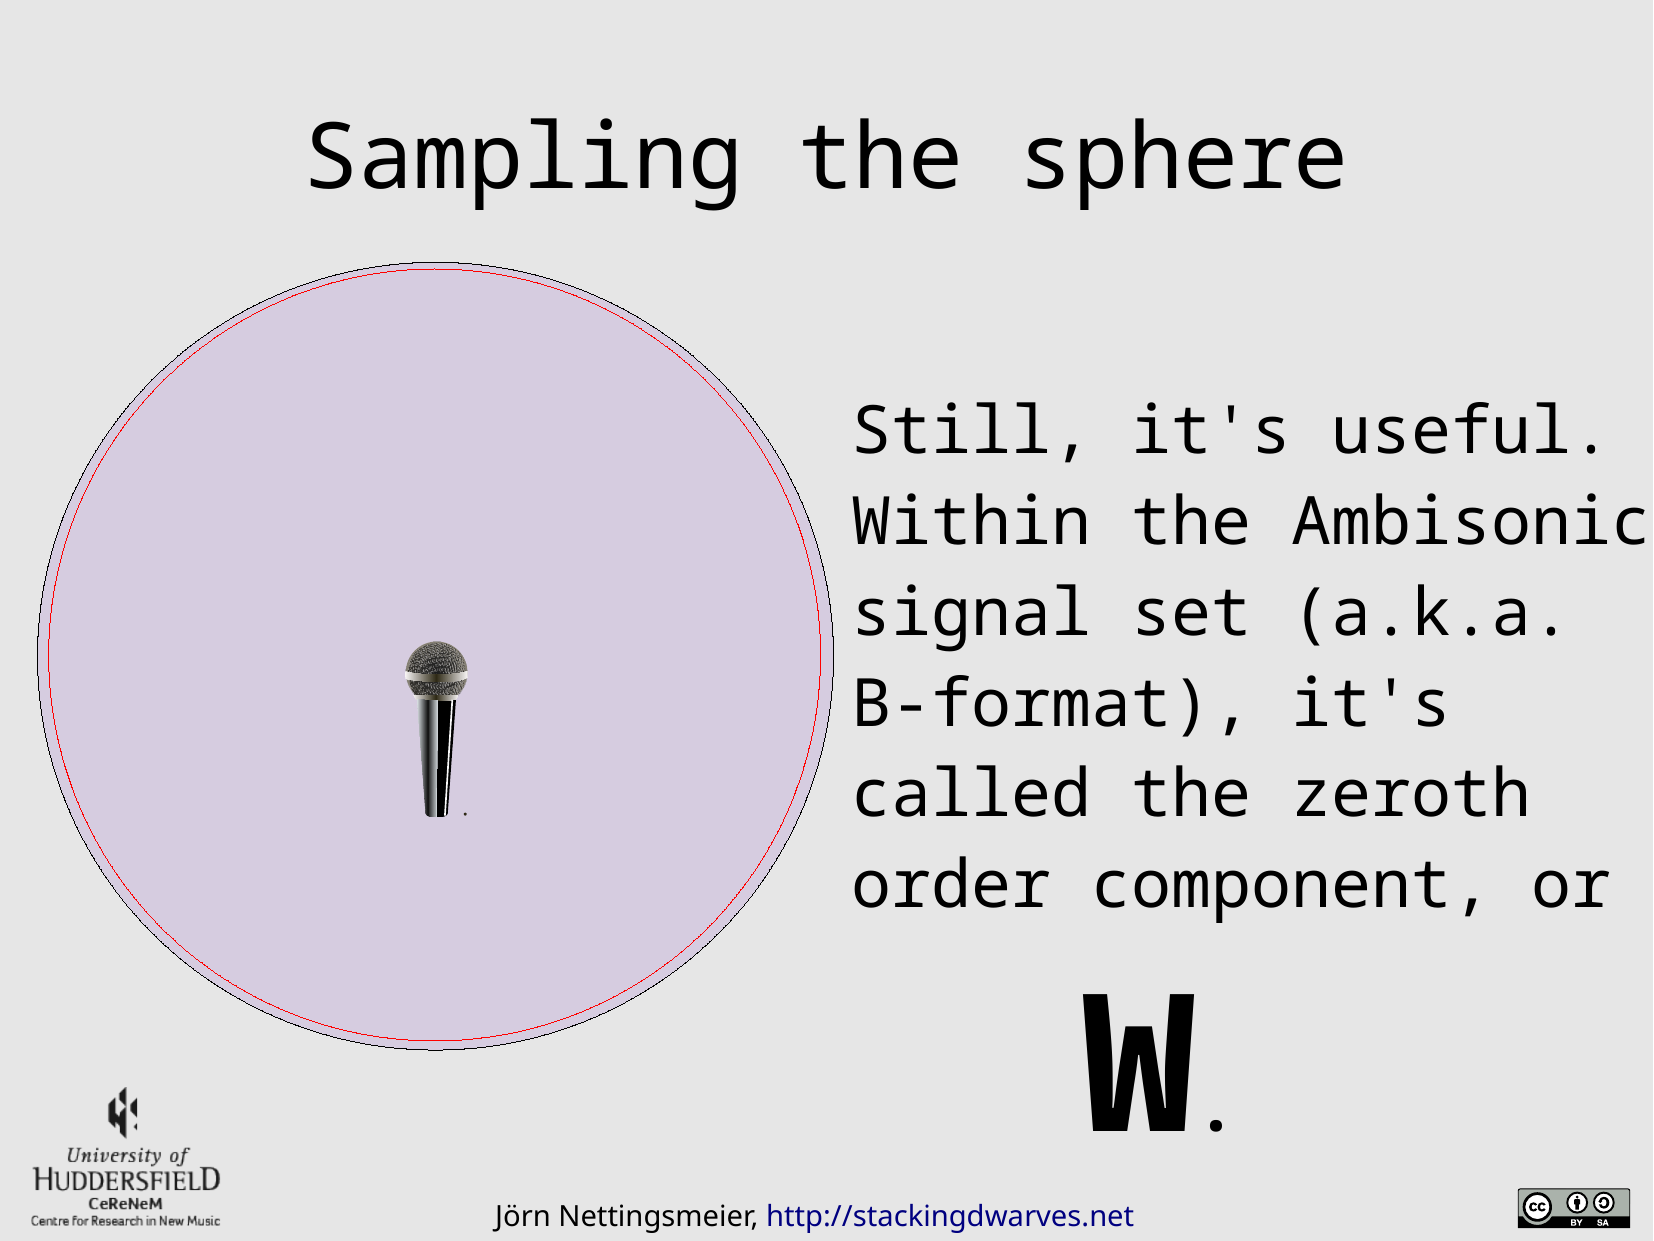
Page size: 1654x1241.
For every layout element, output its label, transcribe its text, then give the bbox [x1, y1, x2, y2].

title Sampling the sphere [82, 45, 1571, 261]
picture [405, 641, 468, 817]
text_box [37, 262, 834, 1051]
text_box Still, it's useful. Within the Ambisonic signal set (a.k.a. B-format), it's called the zeroth order component, or W. [836, 375, 1653, 1080]
picture [31, 1087, 222, 1229]
